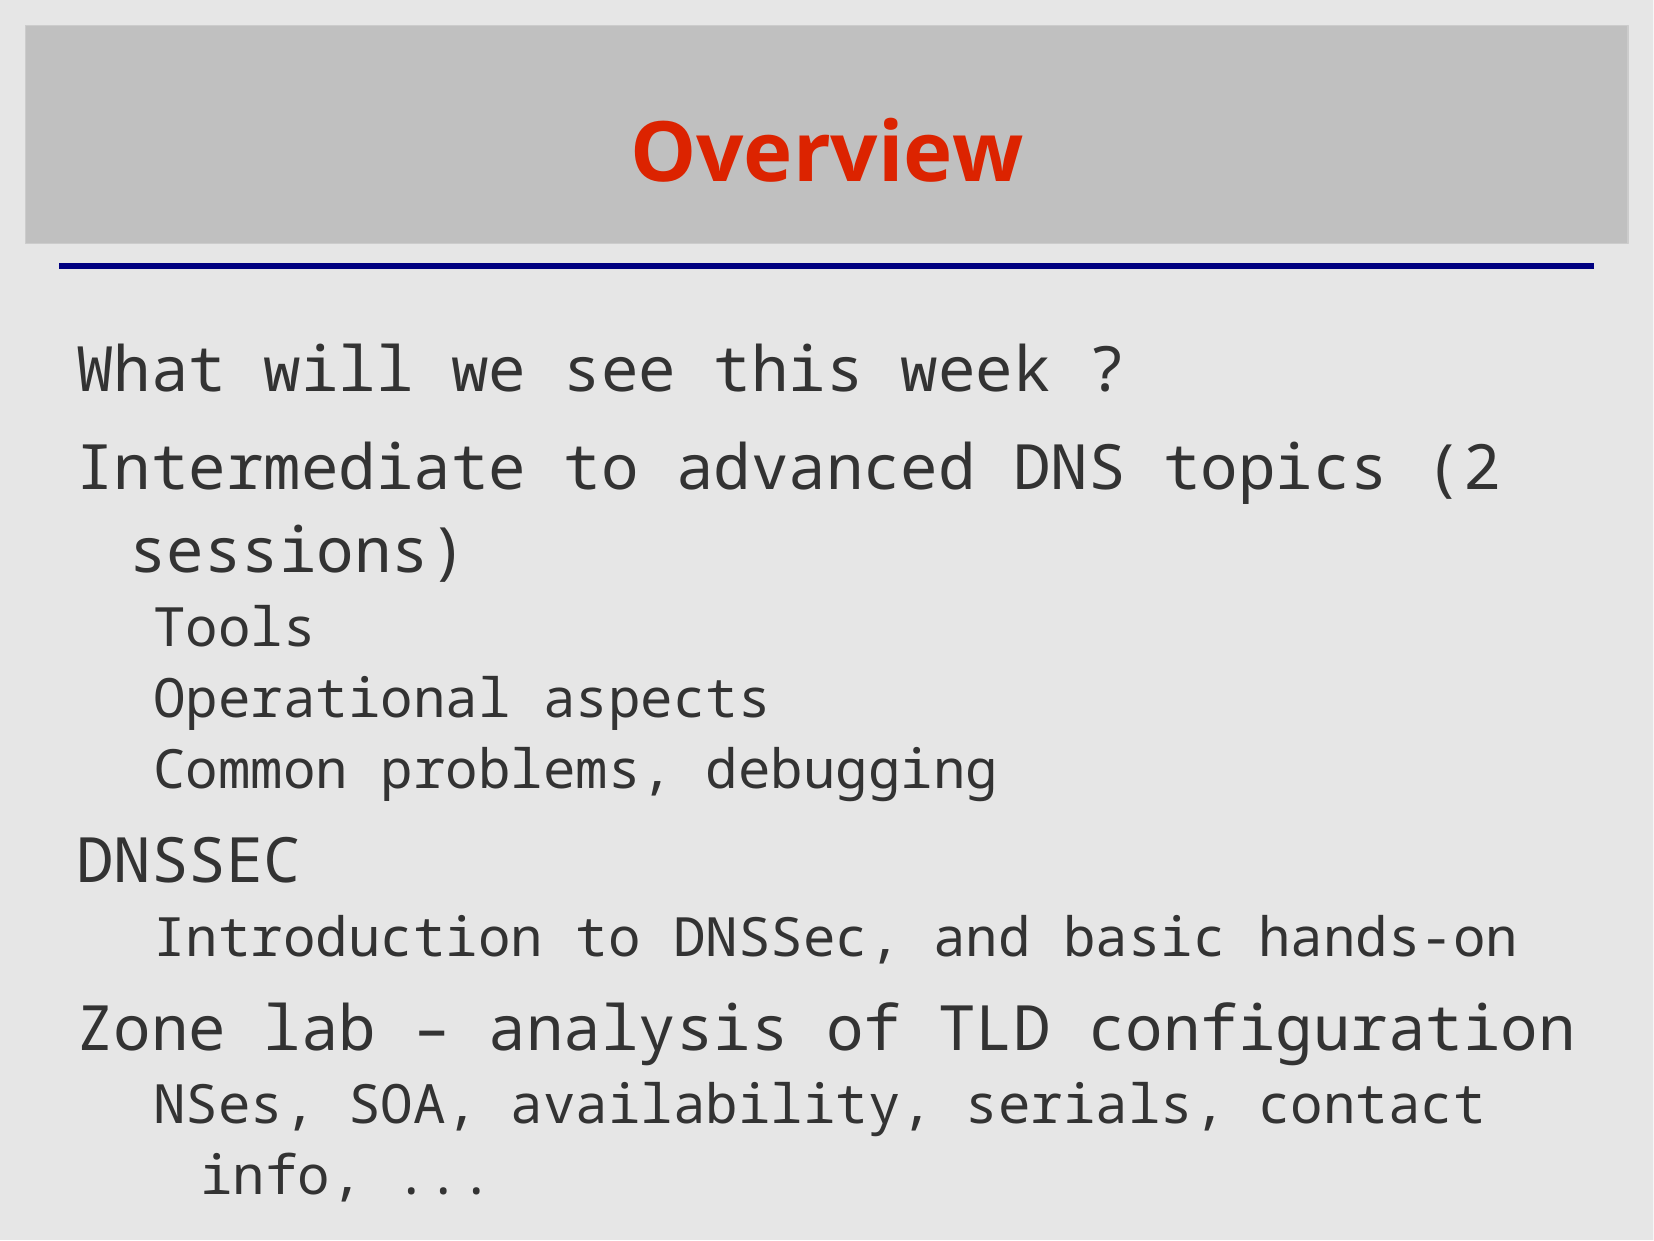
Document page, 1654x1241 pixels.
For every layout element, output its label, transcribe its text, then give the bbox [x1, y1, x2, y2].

title Overview [121, 46, 1534, 254]
list What will we see this week ? Intermediate to advanced DNS topics (2 sessions) Tools Operational aspects Common problems, debugging DNSSEC Introduction to DNSSec, and basic hands-on Zone lab – analysis of TLD configuration NSes, SOA, availability, serials, contact info, ... [59, 324, 1595, 1161]
